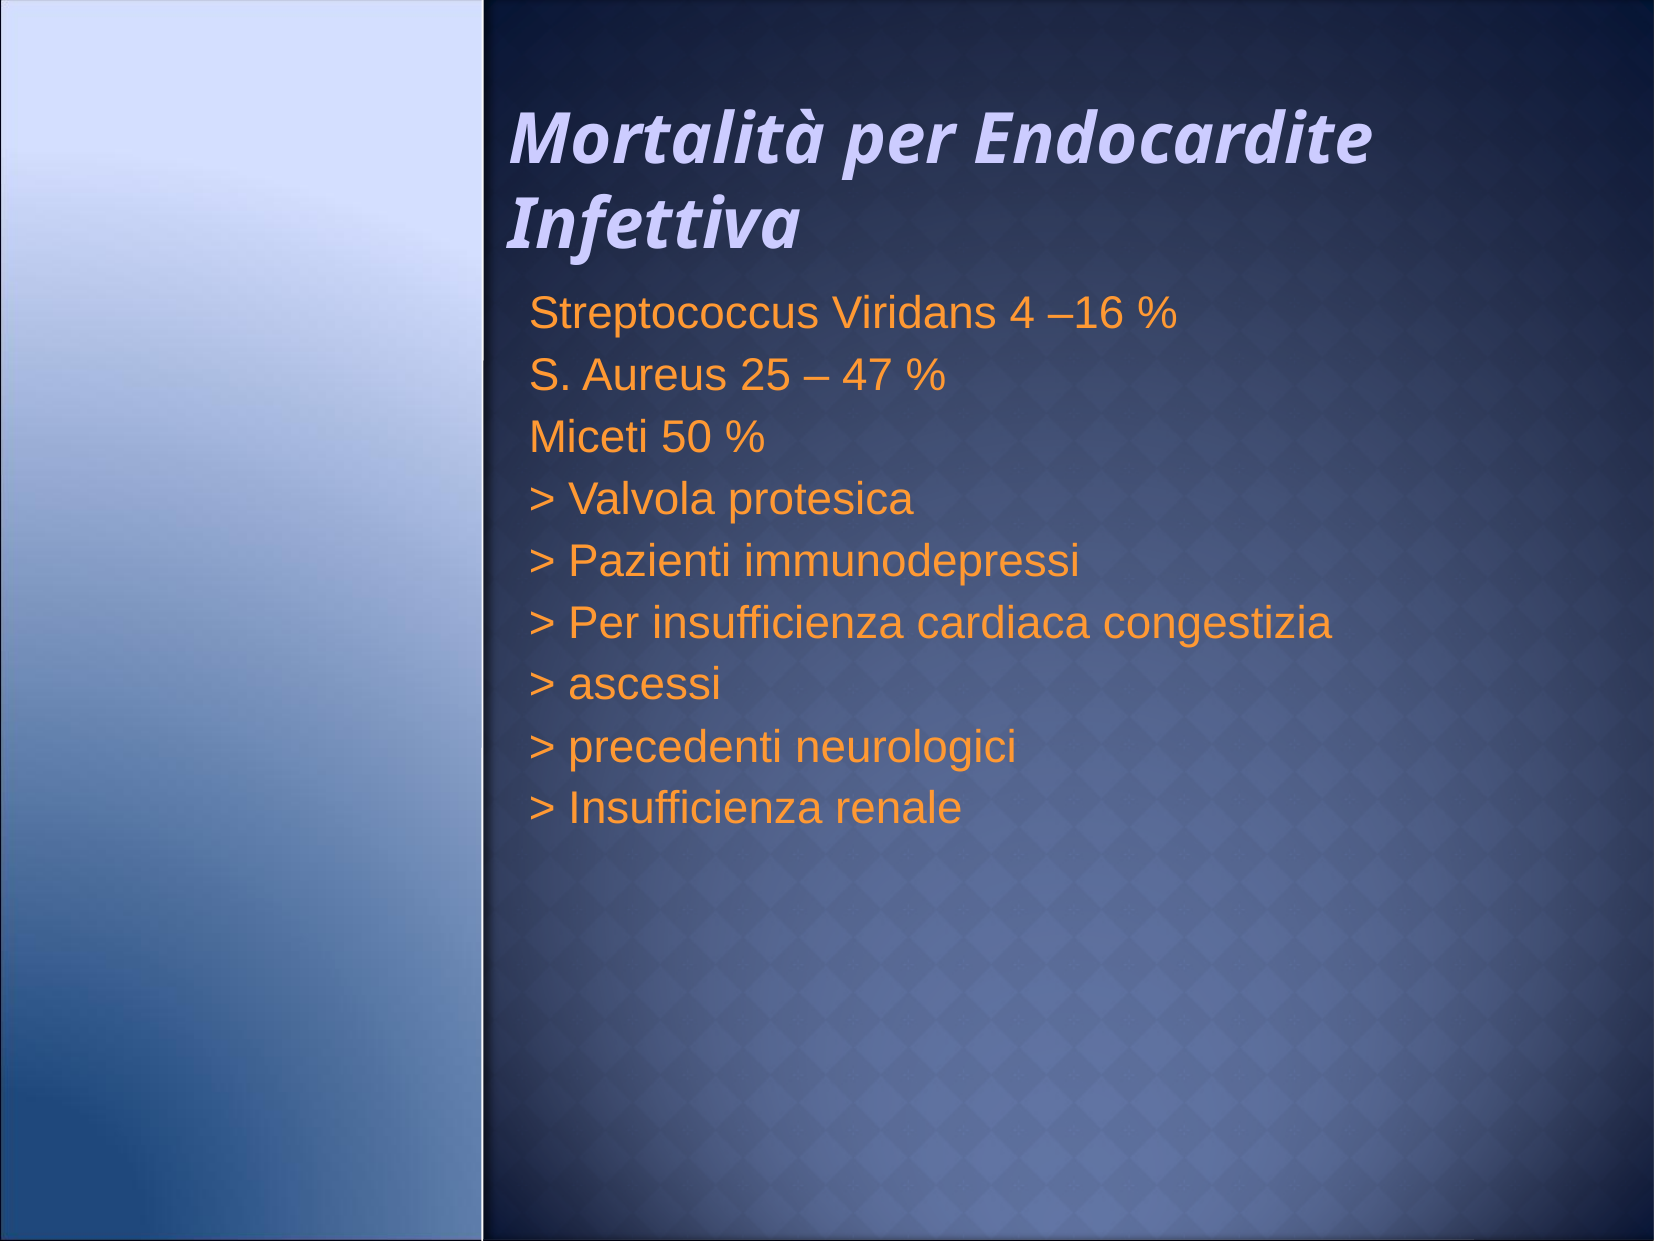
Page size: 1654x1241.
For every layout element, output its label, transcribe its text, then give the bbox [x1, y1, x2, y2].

list Streptococcus Viridans 4 –16 % S. Aureus 25 – 47 % Miceti 50 % > Valvola protesica > Pazienti immunodepressi > Per insufficienza cardiaca congestizia > ascessi > precedenti neurologici > Insufficienza renale [514, 281, 1609, 1166]
picture [484, 0, 1654, 1241]
picture [0, 0, 481, 1241]
title Mortalità per Endocardite Infettiva [501, 47, 1391, 263]
